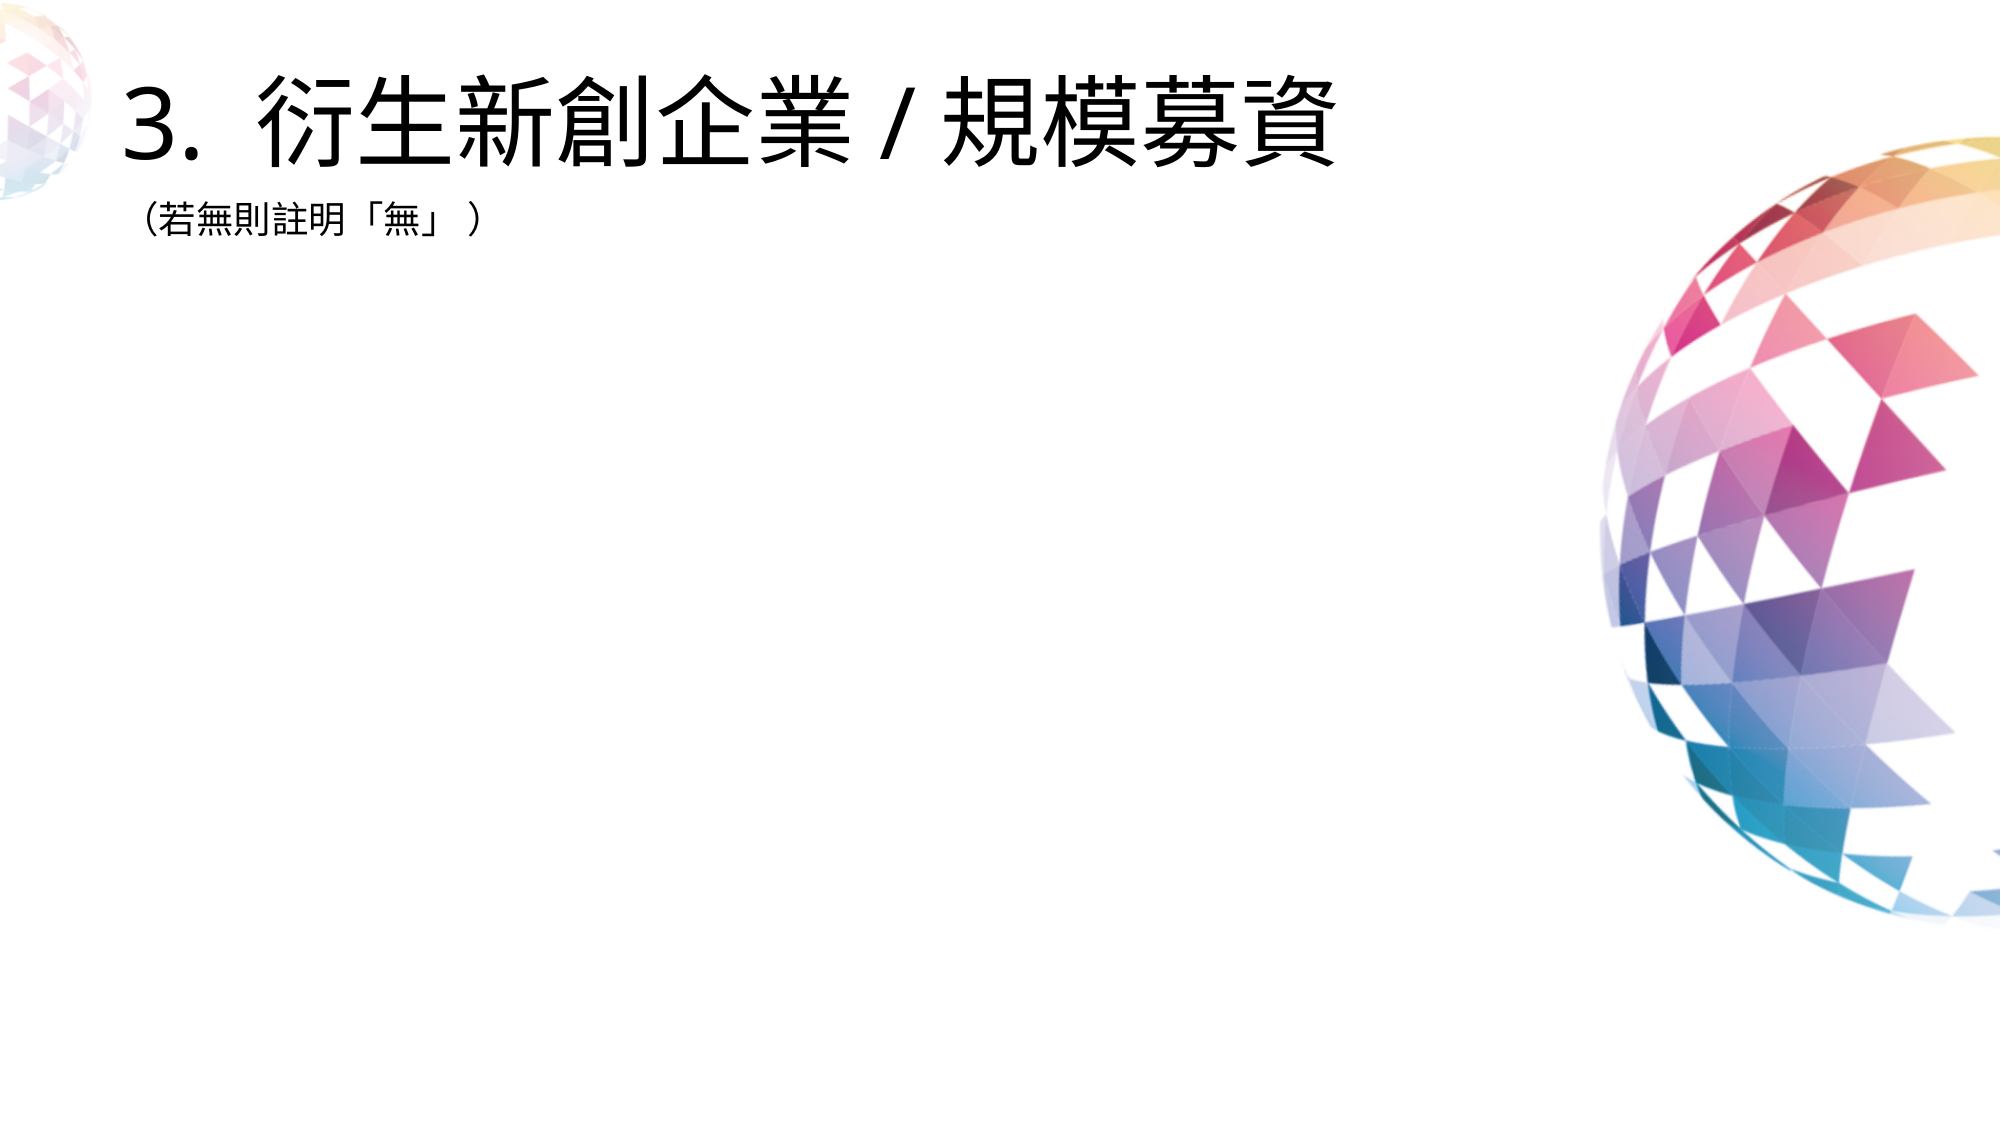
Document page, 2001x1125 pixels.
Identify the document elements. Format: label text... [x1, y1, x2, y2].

text_box [137, 299, 1863, 563]
picture [0, 0, 2000, 1125]
text_box 3. 衍生新創企業/規模募資 [106, 40, 1832, 189]
text_box （若無則註明「無」 ） [106, 188, 1119, 249]
